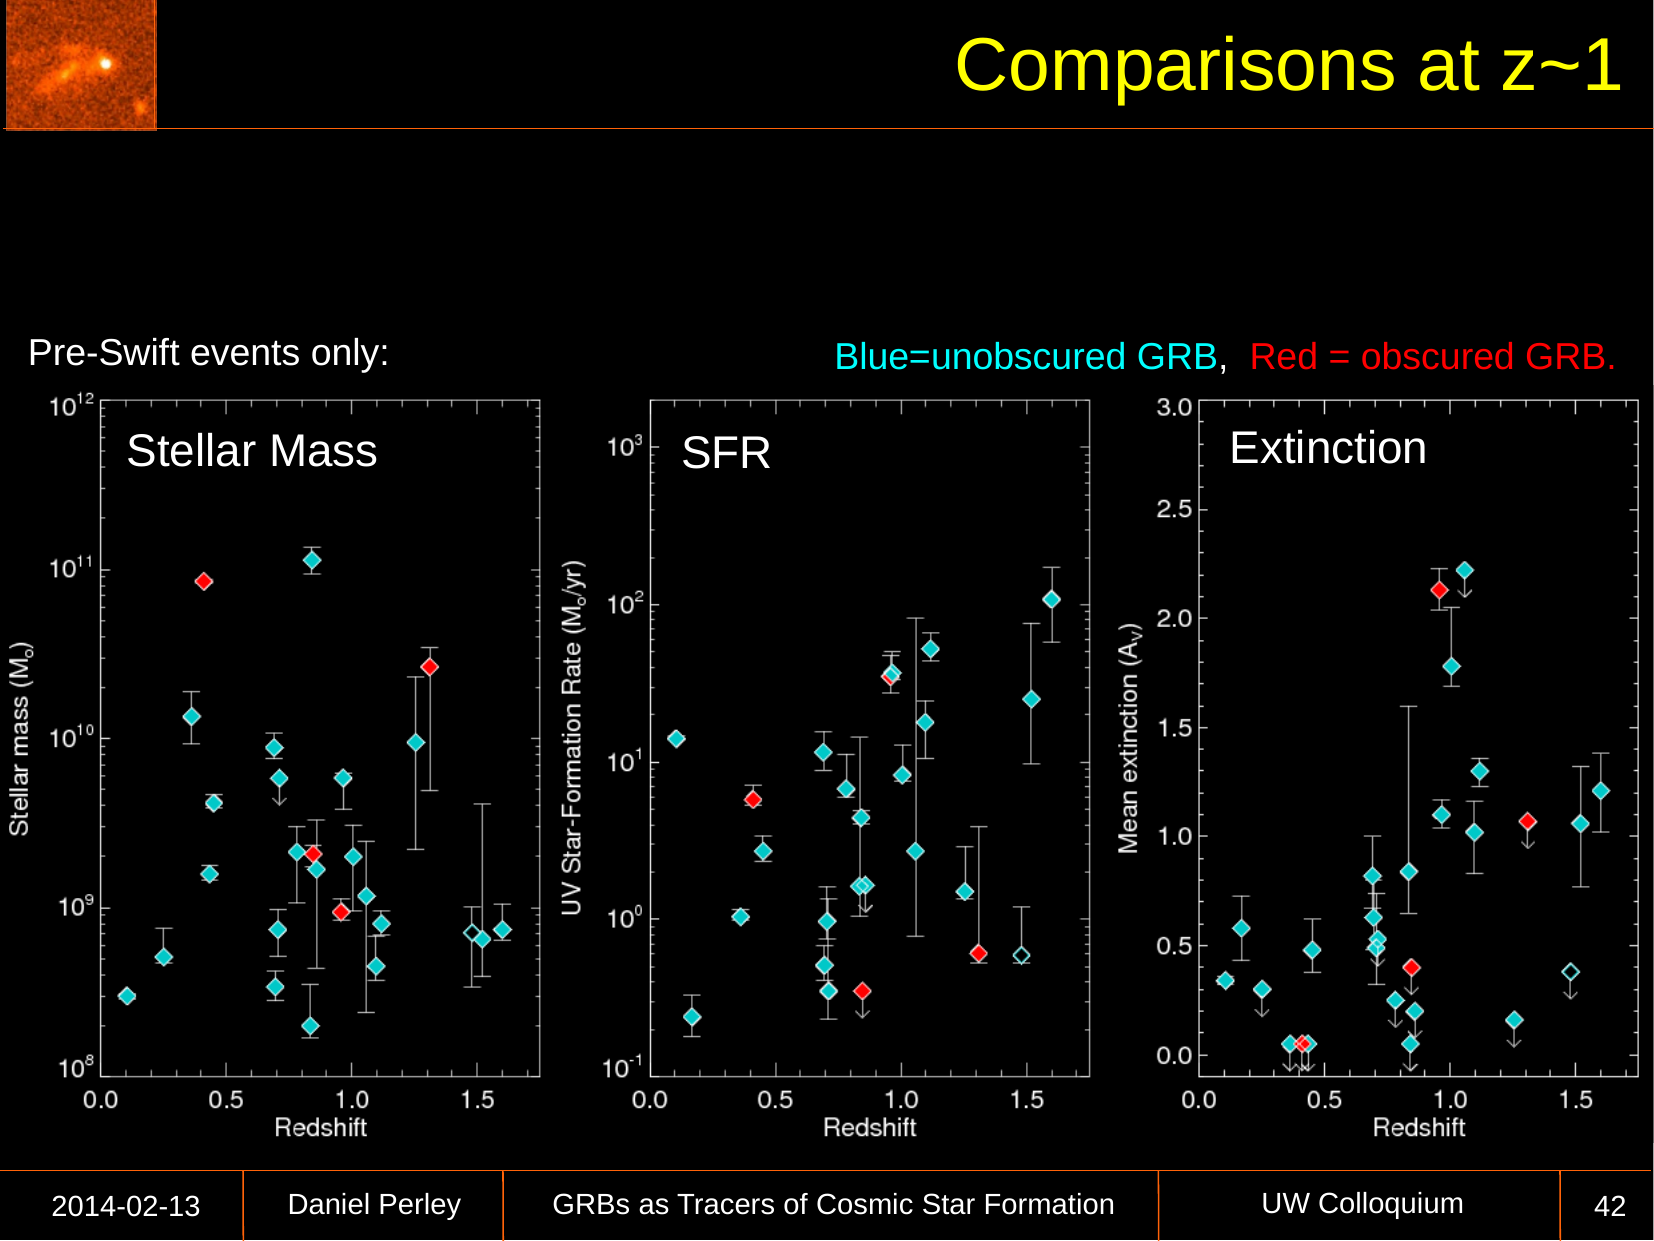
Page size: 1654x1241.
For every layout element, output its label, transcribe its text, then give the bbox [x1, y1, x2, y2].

text_box Pre-Swift events only: [10, 321, 723, 385]
text_box Extinction [1211, 411, 1625, 484]
title Comparisons at z~1 [187, 21, 1624, 108]
picture [0, 385, 1654, 1143]
text_box Blue=unobscured GRB, Red = obscured GRB. [725, 324, 1635, 393]
text_box SFR [663, 417, 1076, 490]
picture [7, 0, 154, 128]
text_box Stellar Mass [108, 414, 522, 487]
